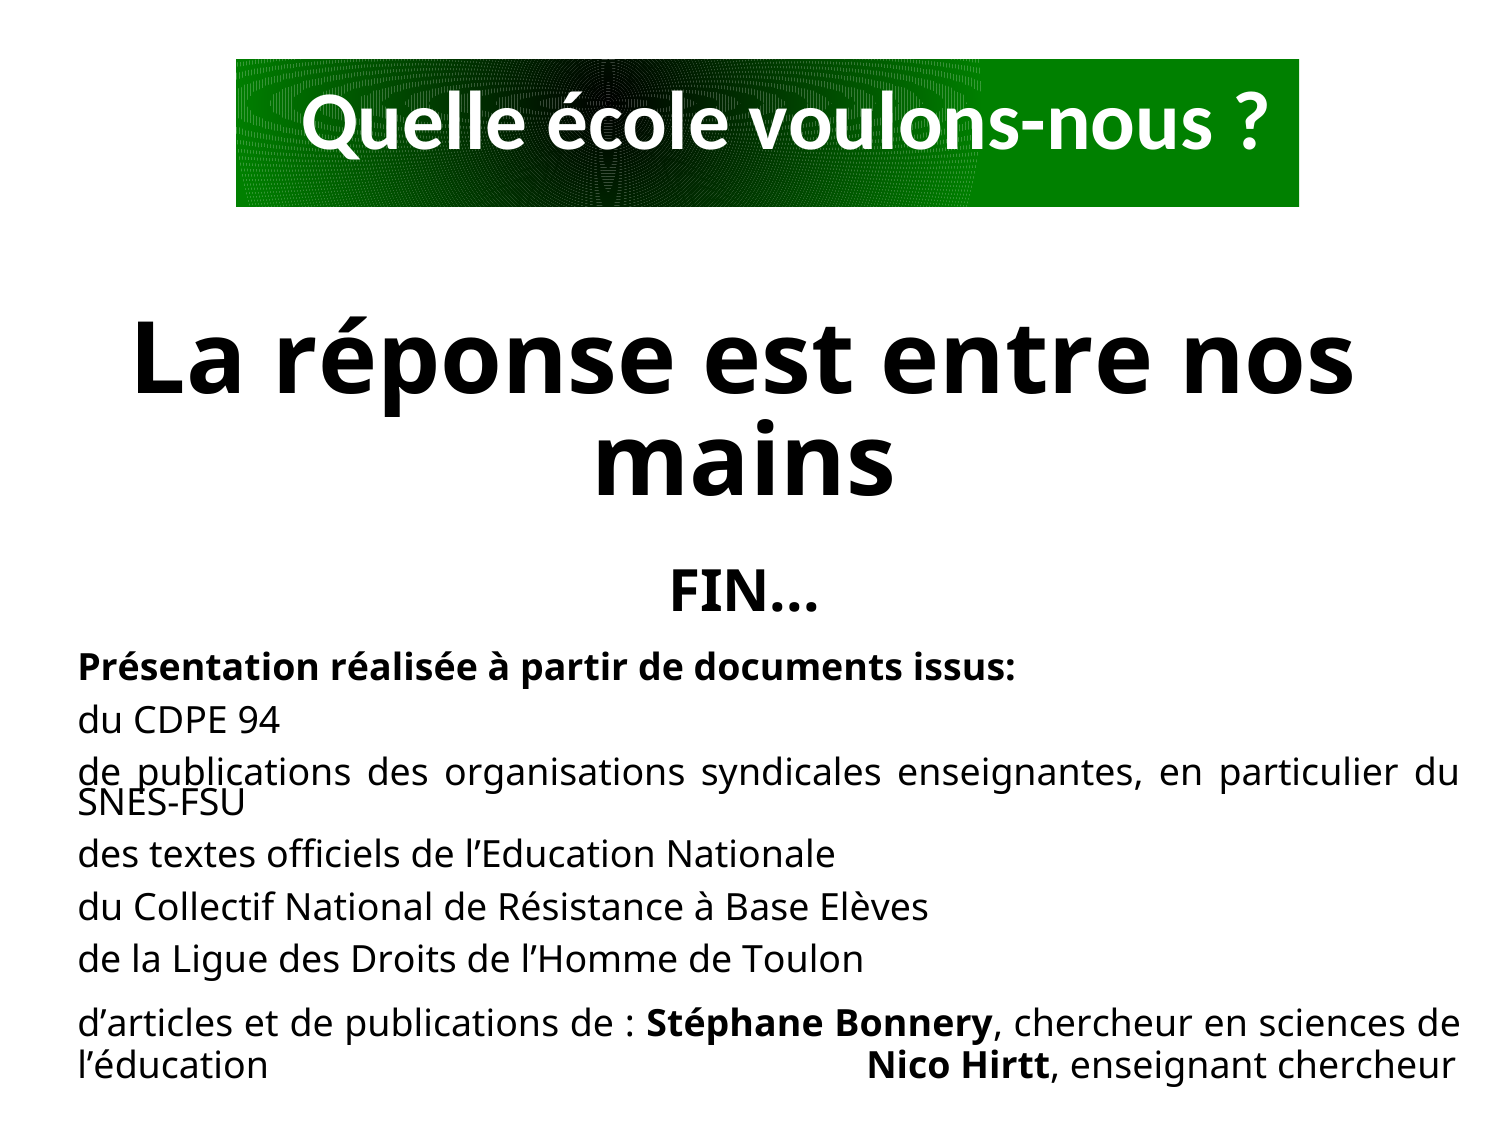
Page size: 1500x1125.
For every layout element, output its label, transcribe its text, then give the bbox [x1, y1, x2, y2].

text_box Quelle école voulons-nous ? [236, 59, 1300, 207]
text_box Présentation réalisée à partir de documents issus: du CDPE 94 de publications des organisations syndicales enseignantes, en particulier du SNES-FSU des textes officiels de l’Education Nationale du Collectif National de Résistance à Base Elèves de la Ligue des Droits de l’Homme de Toulon d’articles et de publications de : Stéphane Bonnery, chercheur en sciences de l’éducation Nico Hirtt, enseignant chercheur [62, 649, 1477, 1096]
text_box La réponse est entre nos mains FIN... [62, 187, 1426, 631]
